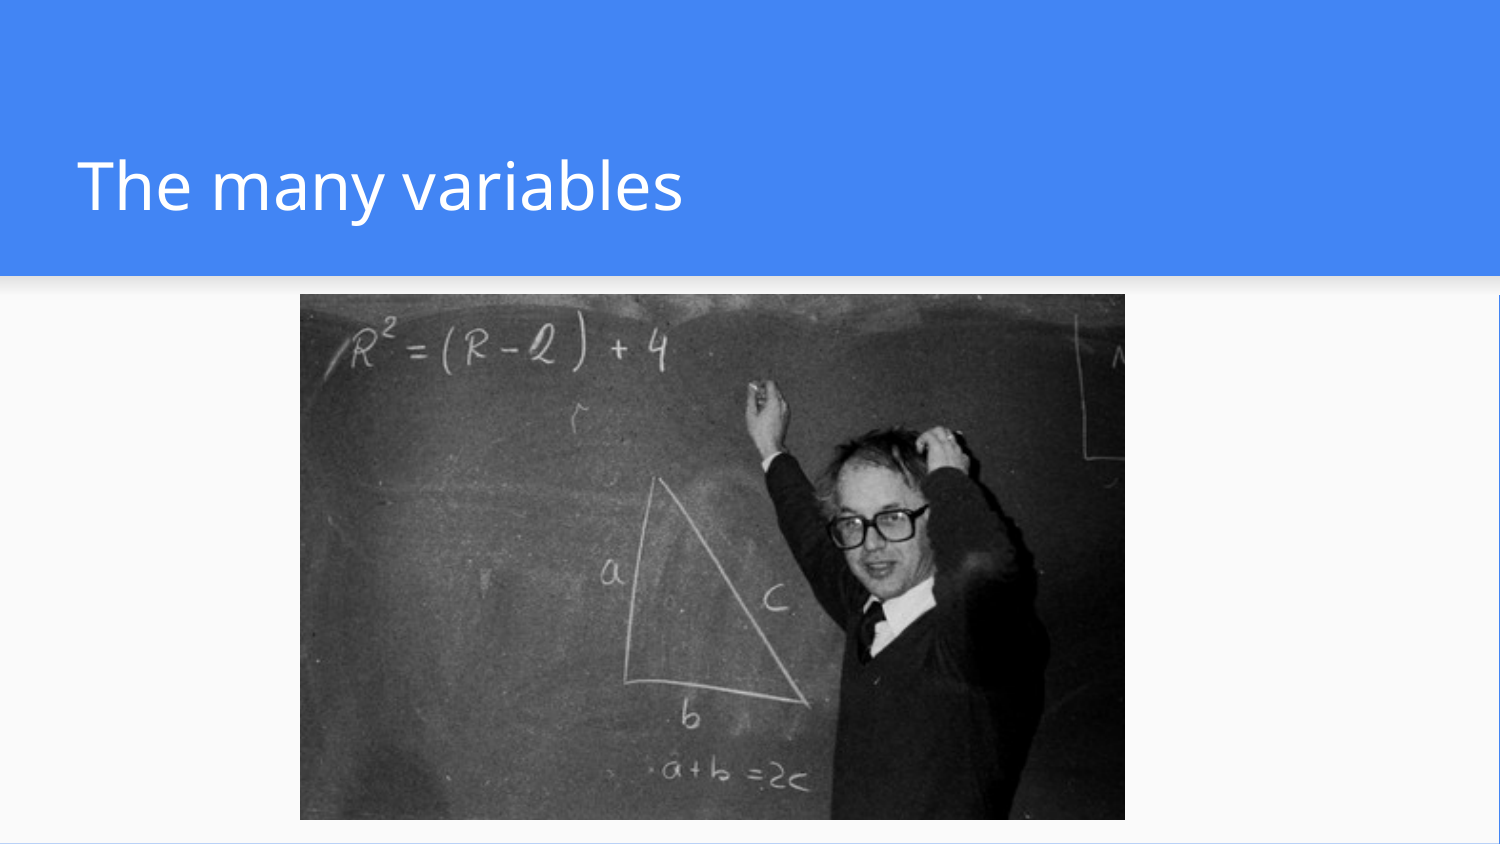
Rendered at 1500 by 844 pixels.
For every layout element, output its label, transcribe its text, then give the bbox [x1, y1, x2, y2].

picture [300, 294, 1125, 820]
title The many variables [77, 121, 1427, 248]
